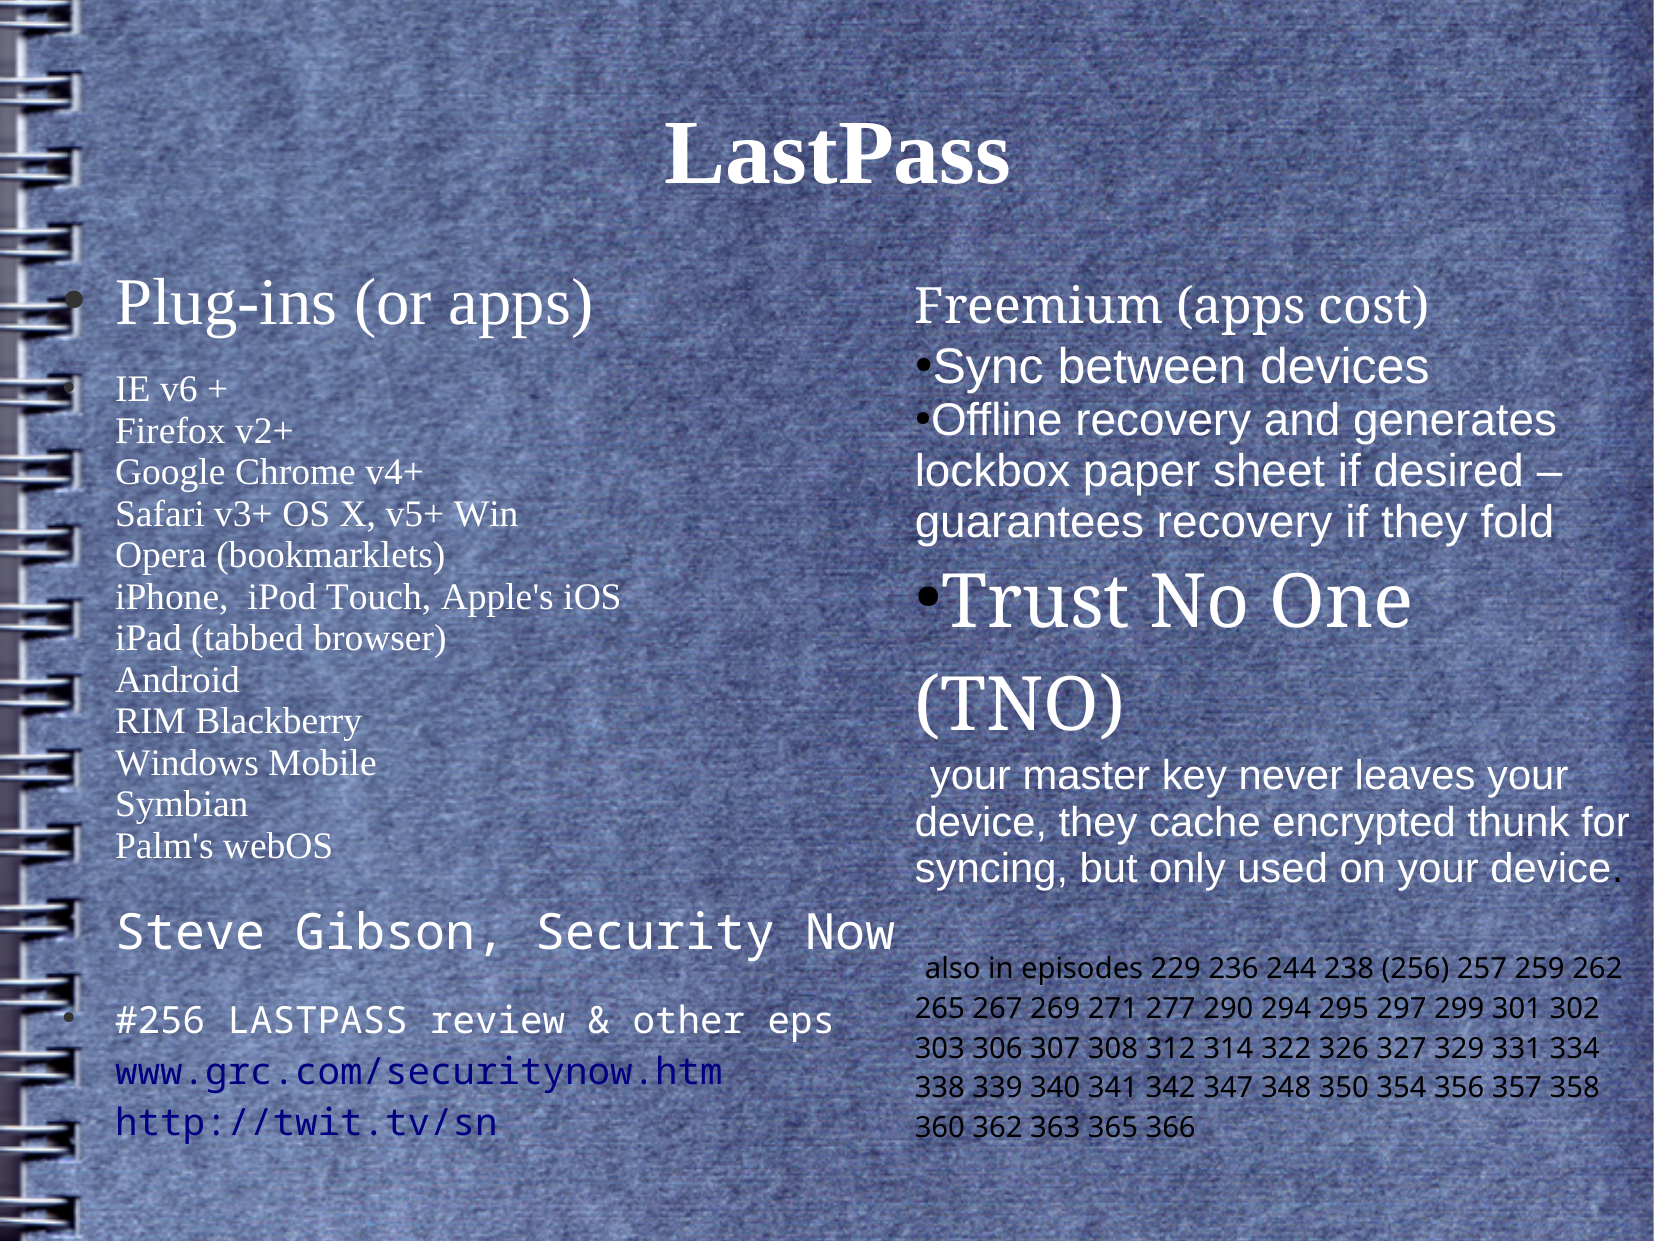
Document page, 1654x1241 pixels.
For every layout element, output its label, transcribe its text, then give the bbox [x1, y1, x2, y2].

picture [938, 1087, 943, 1095]
title LastPass [82, 56, 1571, 250]
picture [0, 0, 1654, 1241]
picture [938, 1039, 944, 1056]
text_box Freemium (apps cost) Sync between devices Offline recovery and generates lockbox paper sheet if desired – guarantees recovery if they fold Trust No One (TNO) your master key never leaves your device, they cache encrypted thunk for syncing, but only used on your device. also in episodes 229 236 244 238 (256) 257 259 262 265 267 269 271 277 290 294 295 297 299 301 302 303 306 307 308 312 314 322 326 327 329 331 334 338 339 340 341 342 347 348 350 354 356 357 358 360 362 363 365 366 [900, 262, 1654, 1028]
list Plug-ins (or apps) IE v6 + Firefox v2+ Google Chrome v4+ Safari v3+ OS X, v5+ Win Opera (bookmarklets) iPhone, iPod Touch, Apple's iOS iPad (tabbed browser) Android RIM Blackberry Windows Mobile Symbian Palm's webOS Steve Gibson, Security Now #256 LASTPASS review & other eps www.grc.com/securitynow.htm http://twit.tv/sn [44, 264, 938, 1109]
